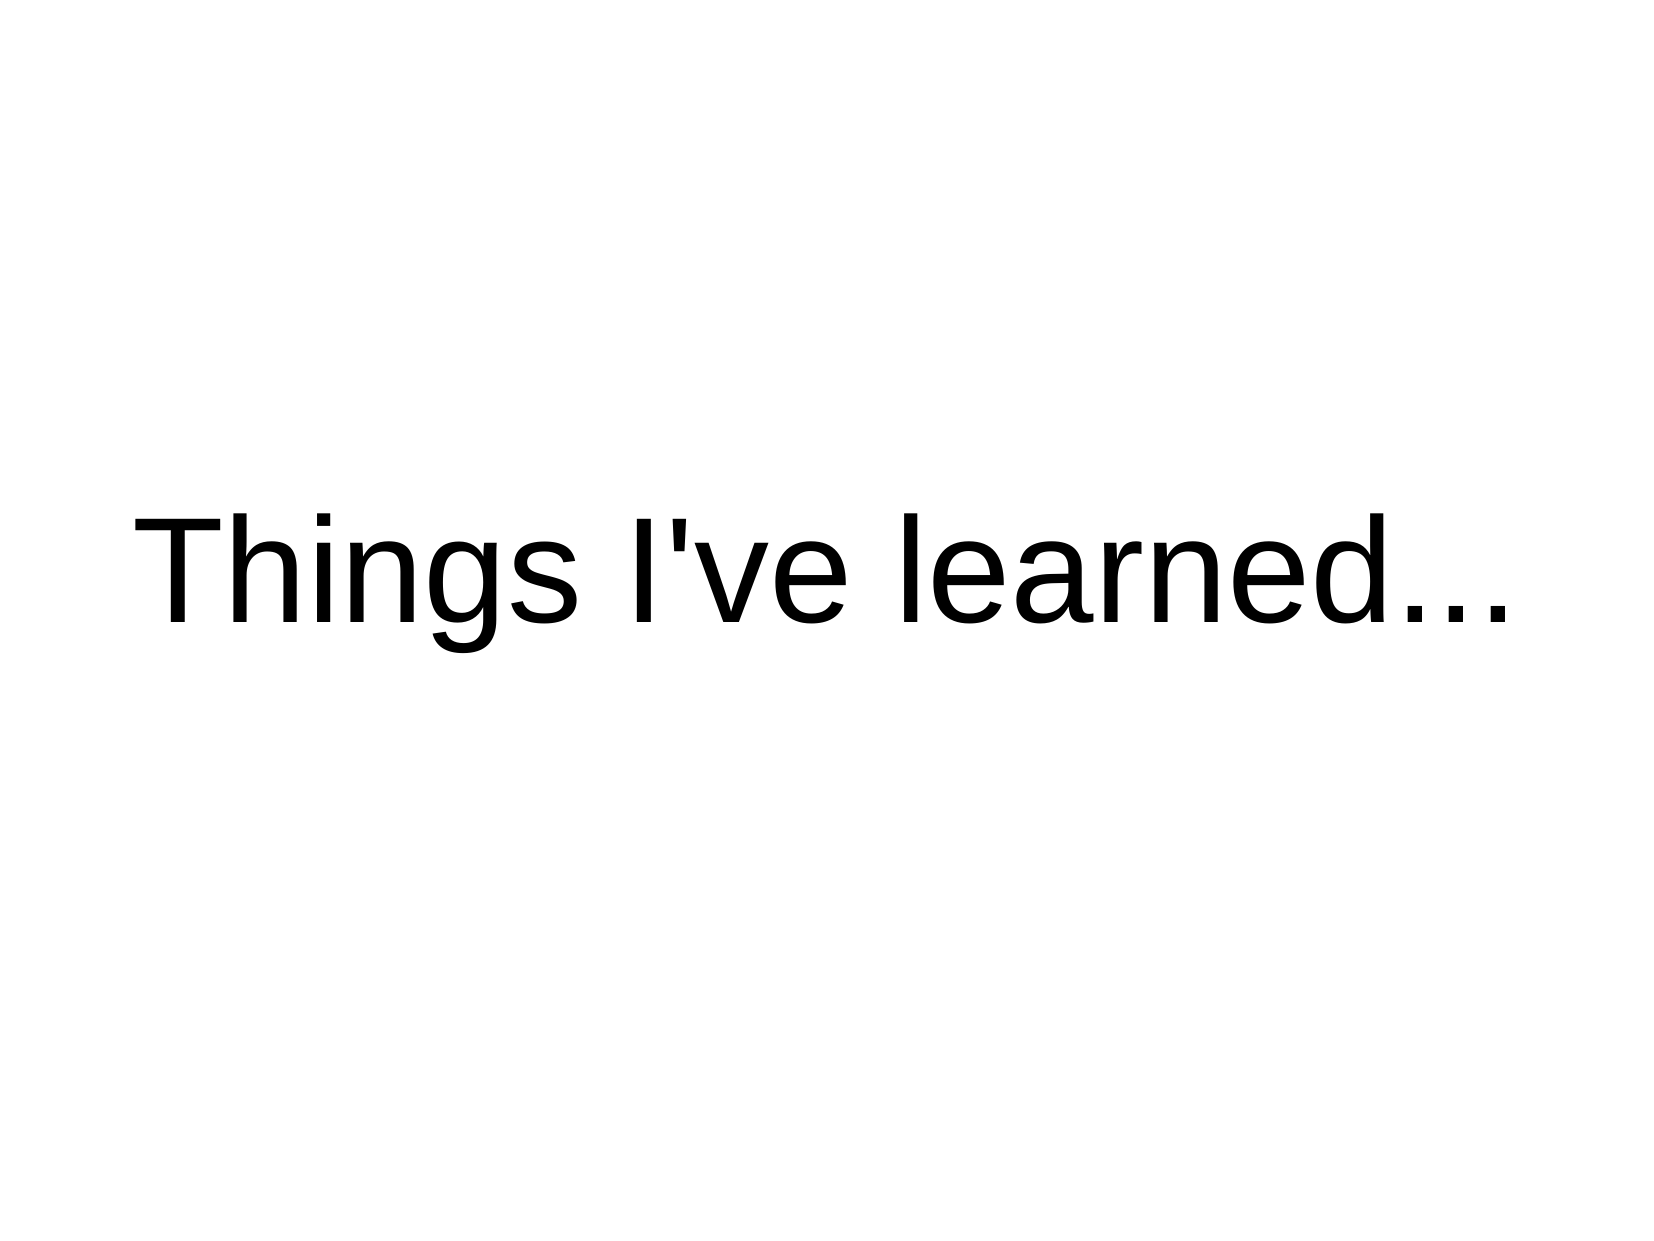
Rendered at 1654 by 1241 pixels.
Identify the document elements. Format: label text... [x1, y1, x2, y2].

title Things I've learned... [82, 56, 1571, 1086]
